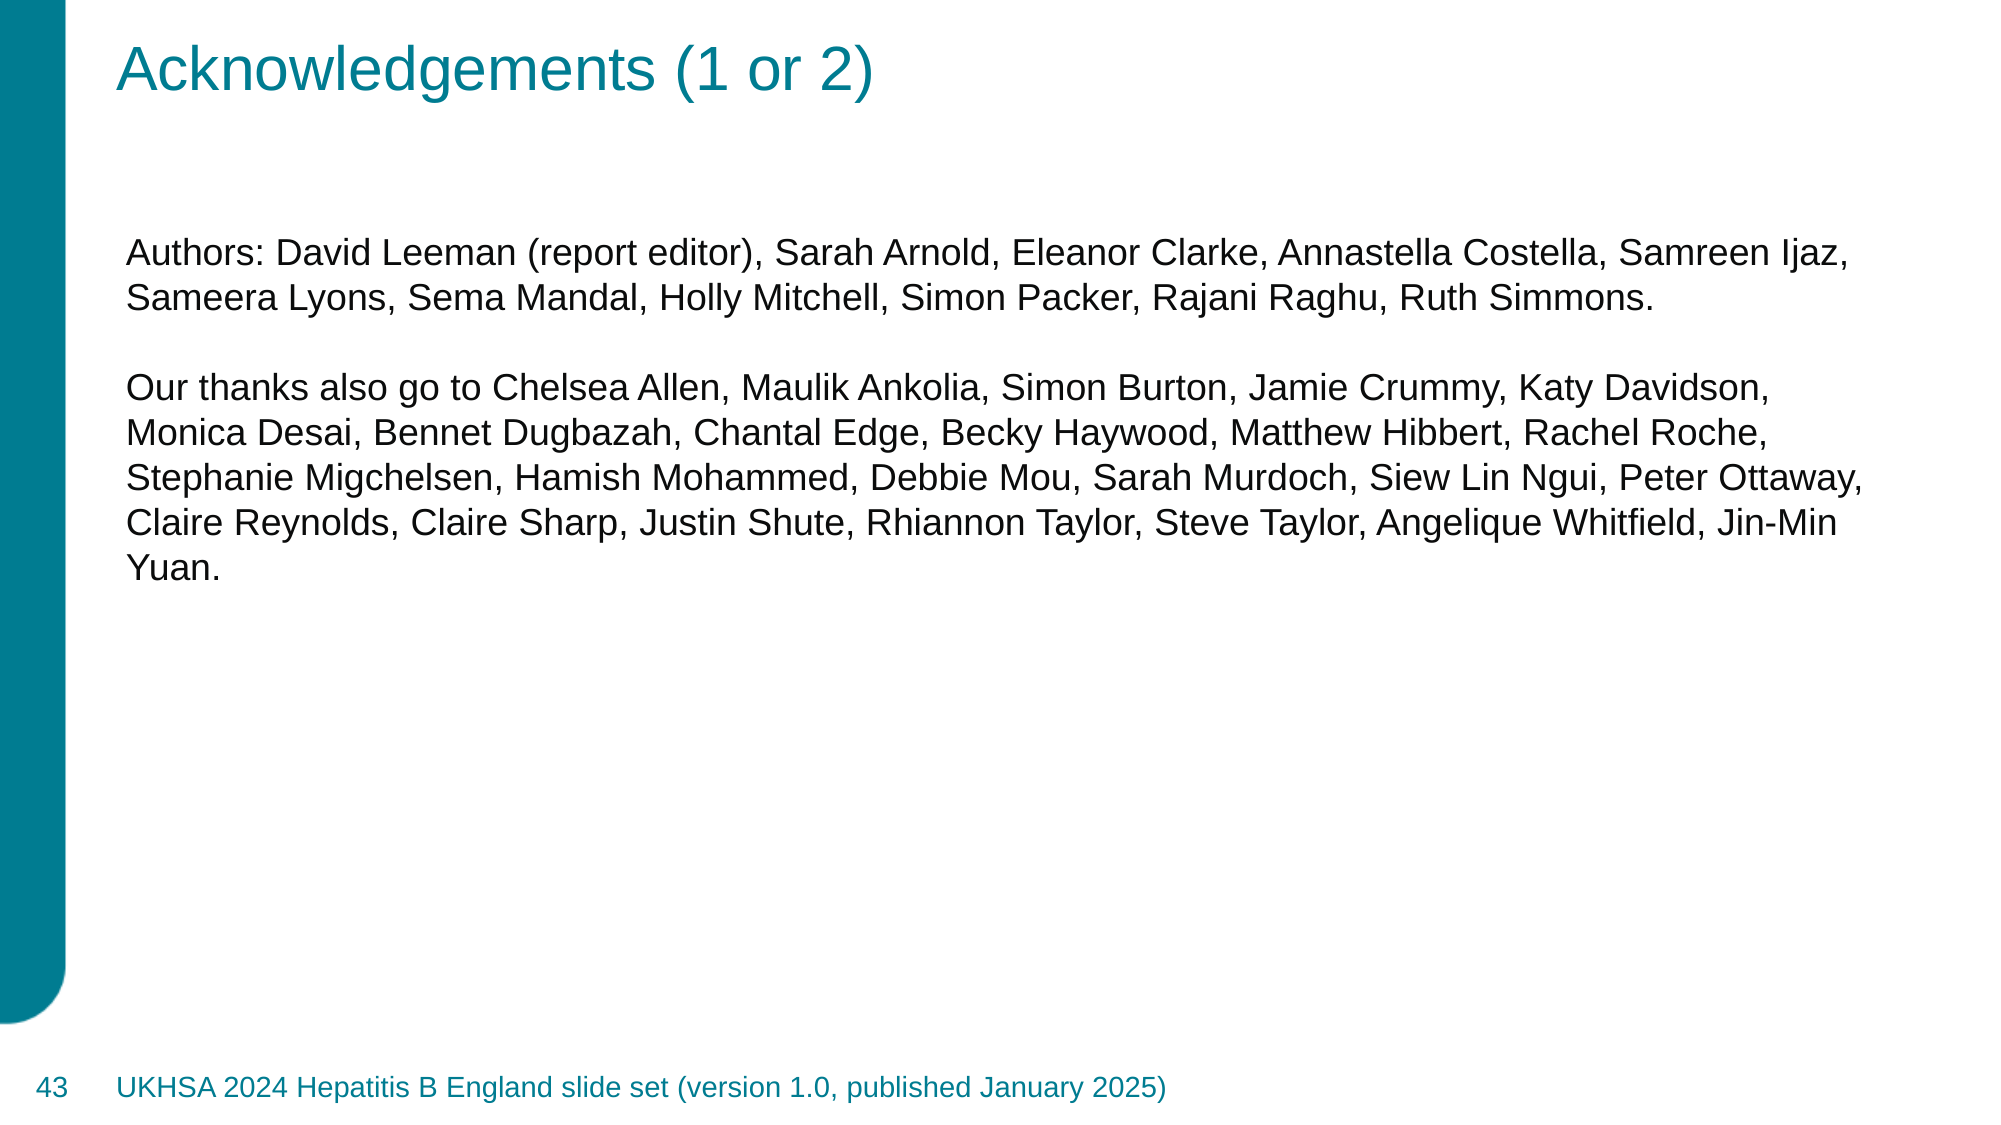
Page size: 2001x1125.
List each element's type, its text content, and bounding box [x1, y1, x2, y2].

list Authors: David Leeman (report editor), Sarah Arnold, Eleanor Clarke, Annastella Costella, Samreen Ijaz, Sameera Lyons, Sema Mandal, Holly Mitchell, Simon Packer, Rajani Raghu, Ruth Simmons. Our thanks also go to Chelsea Allen, Maulik Ankolia, Simon Burton, Jamie Crummy, Katy Davidson, Monica Desai, Bennet Dugbazah, Chantal Edge, Becky Haywood, Matthew Hibbert, Rachel Roche, Stephanie Migchelsen, Hamish Mohammed, Debbie Mou, Sarah Murdoch, Siew Lin Ngui, Peter Ottaway, Claire Reynolds, Claire Sharp, Justin Shute, Rhiannon Taylor, Steve Taylor, Angelique Whitfield, Jin-Min Yuan. [105, 205, 1895, 611]
title Acknowledgements (1 or 2) [101, 29, 1926, 189]
text_box [3, 1056, 101, 1117]
text_box UKHSA 2024 Hepatitis B England slide set (version 1.0, published January 2025) [101, 1056, 1743, 1117]
